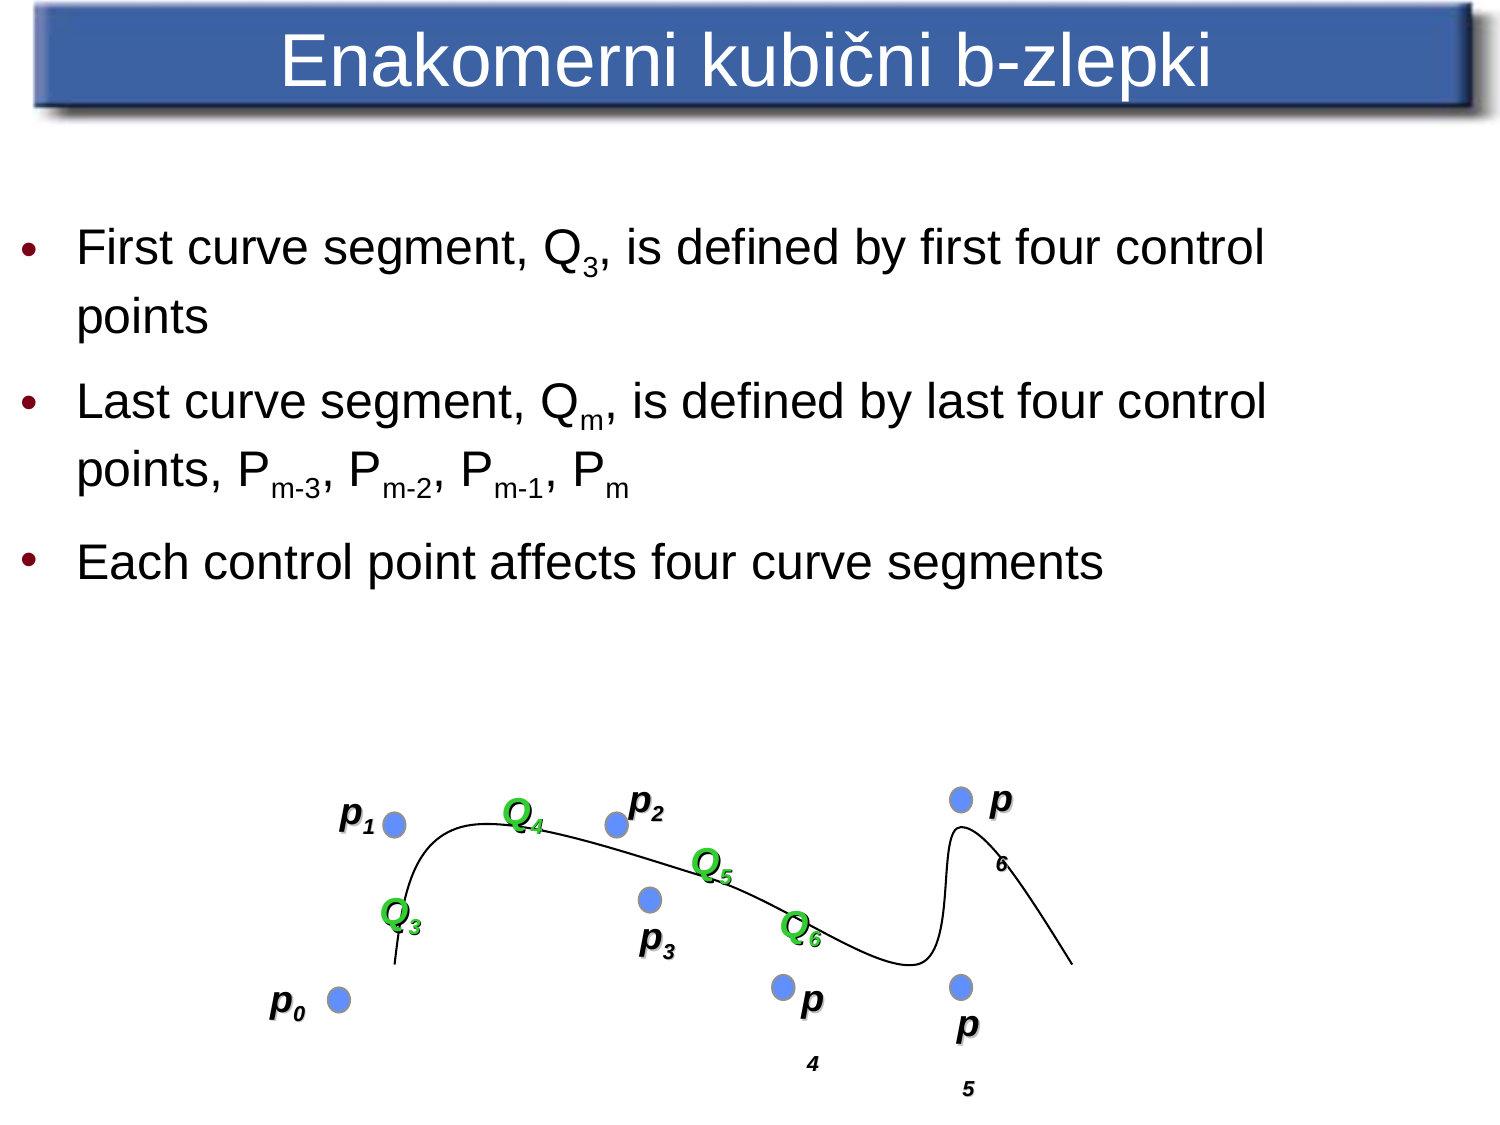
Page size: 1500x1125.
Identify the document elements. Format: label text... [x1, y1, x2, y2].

title Enakomerni kubični b-zlepki [0, 0, 1493, 114]
list First curve segment, Q3, is defined by first four control points Last curve segment, Qm, is defined by last four control points, Pm-3, Pm-2, Pm-1, Pm Each control point affects four curve segments [5, 208, 1412, 1060]
text_box Q4 [483, 774, 562, 846]
text_box Q6 [761, 887, 839, 959]
text_box [327, 987, 351, 1013]
text_box p4 [783, 962, 843, 1083]
text_box Q3 [361, 874, 439, 946]
text_box Q5 [672, 824, 751, 896]
picture [32, 0, 1500, 127]
text_box p2 [613, 762, 679, 834]
text_box p0 [255, 962, 321, 1034]
text_box [390, 812, 406, 838]
text_box p1 [325, 774, 390, 846]
text_box p6 [972, 762, 1032, 883]
text_box p5 [938, 987, 998, 1108]
text_box p3 [625, 899, 690, 971]
text_box [950, 787, 972, 813]
text_box [638, 887, 662, 899]
text_box [772, 974, 783, 1000]
text_box [950, 974, 973, 987]
text_box [605, 813, 625, 838]
